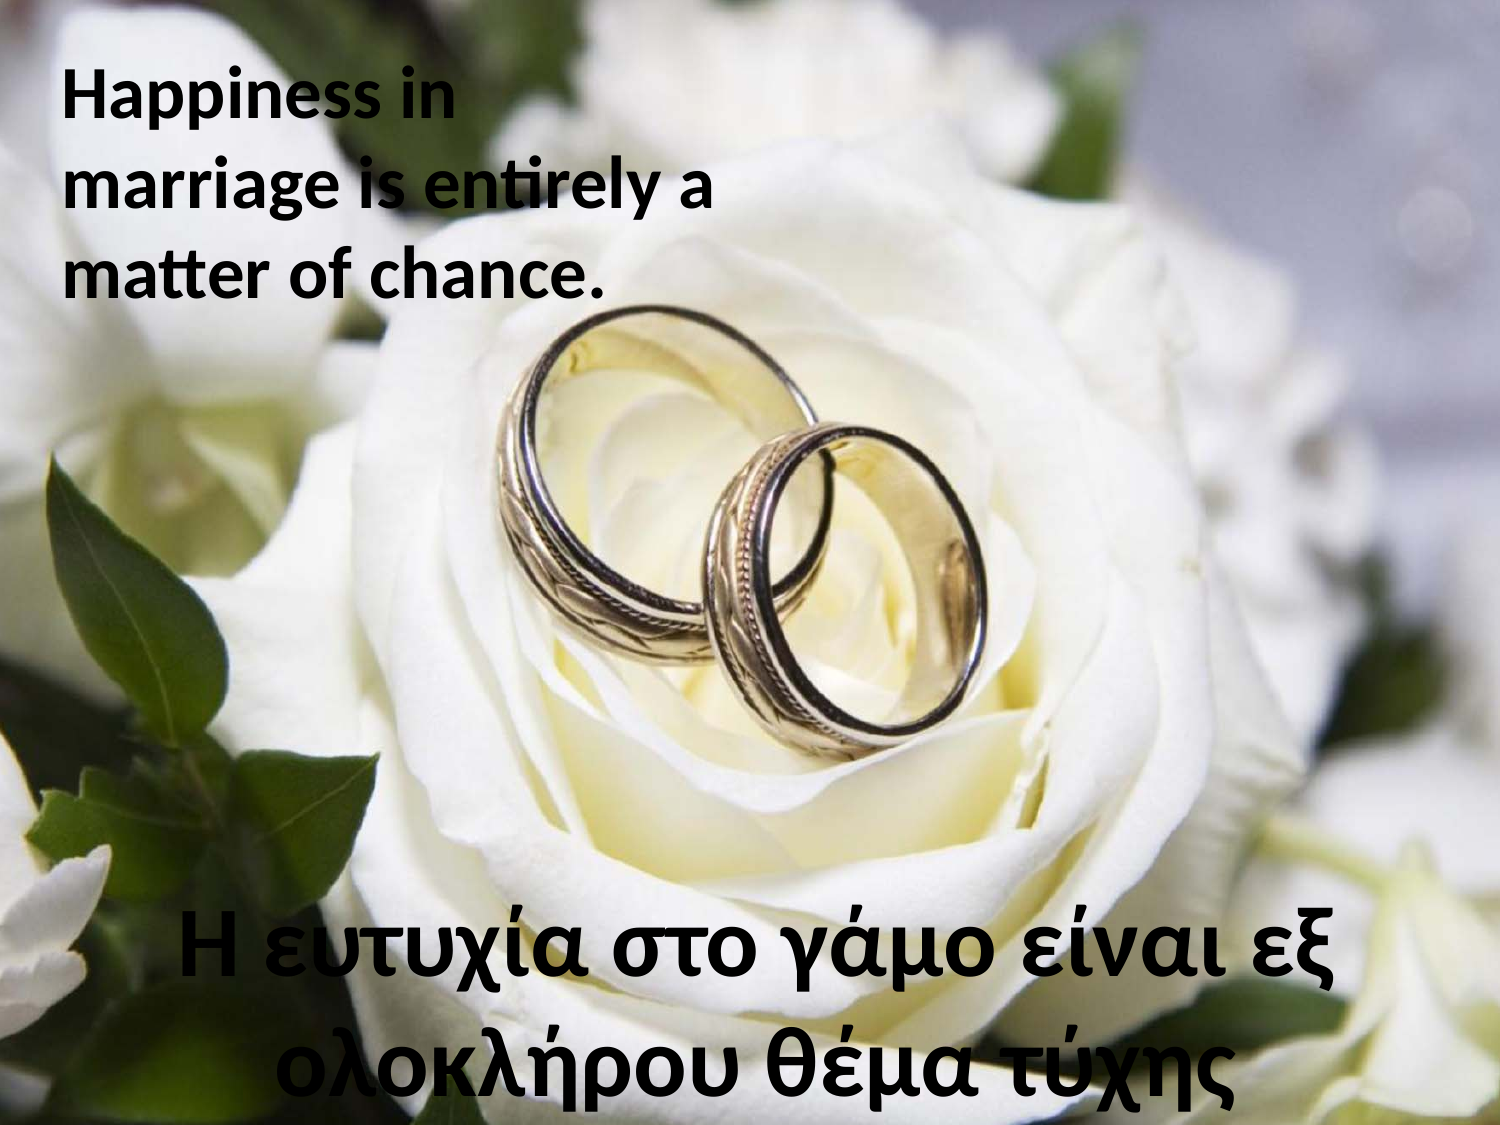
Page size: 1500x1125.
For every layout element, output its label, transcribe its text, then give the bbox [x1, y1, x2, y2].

text_box Happiness in marriage is entirely a matter of chance. [46, 36, 733, 322]
picture [0, 0, 1500, 1125]
text_box Η ευτυχία στο γάμο είναι εξ ολοκλήρου θέμα τύχης [123, 869, 1388, 1125]
